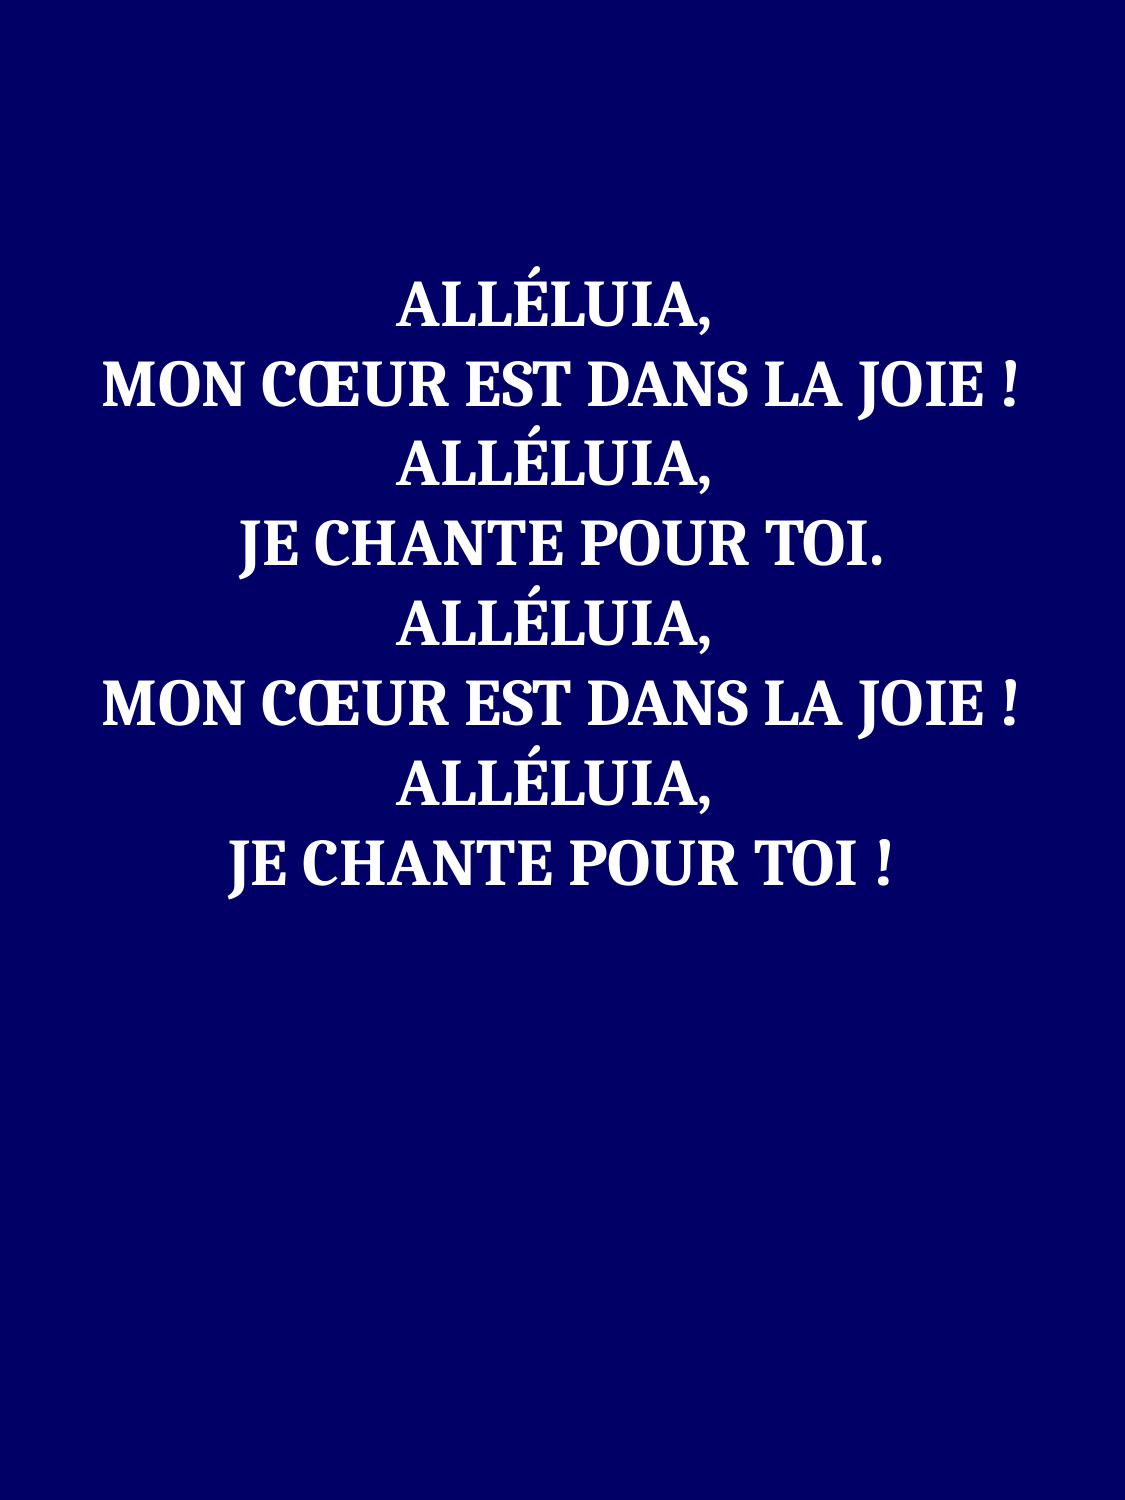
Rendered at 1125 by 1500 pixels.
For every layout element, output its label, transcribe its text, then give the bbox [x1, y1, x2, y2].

text_box ALLÉLUIA, MON CŒUR EST DANS LA JOIE ! ALLÉLUIA, JE CHANTE POUR TOI. ALLÉLUIA, MON CŒUR EST DANS LA JOIE ! ALLÉLUIA, JE CHANTE POUR TOI ! [0, 11, 1125, 907]
